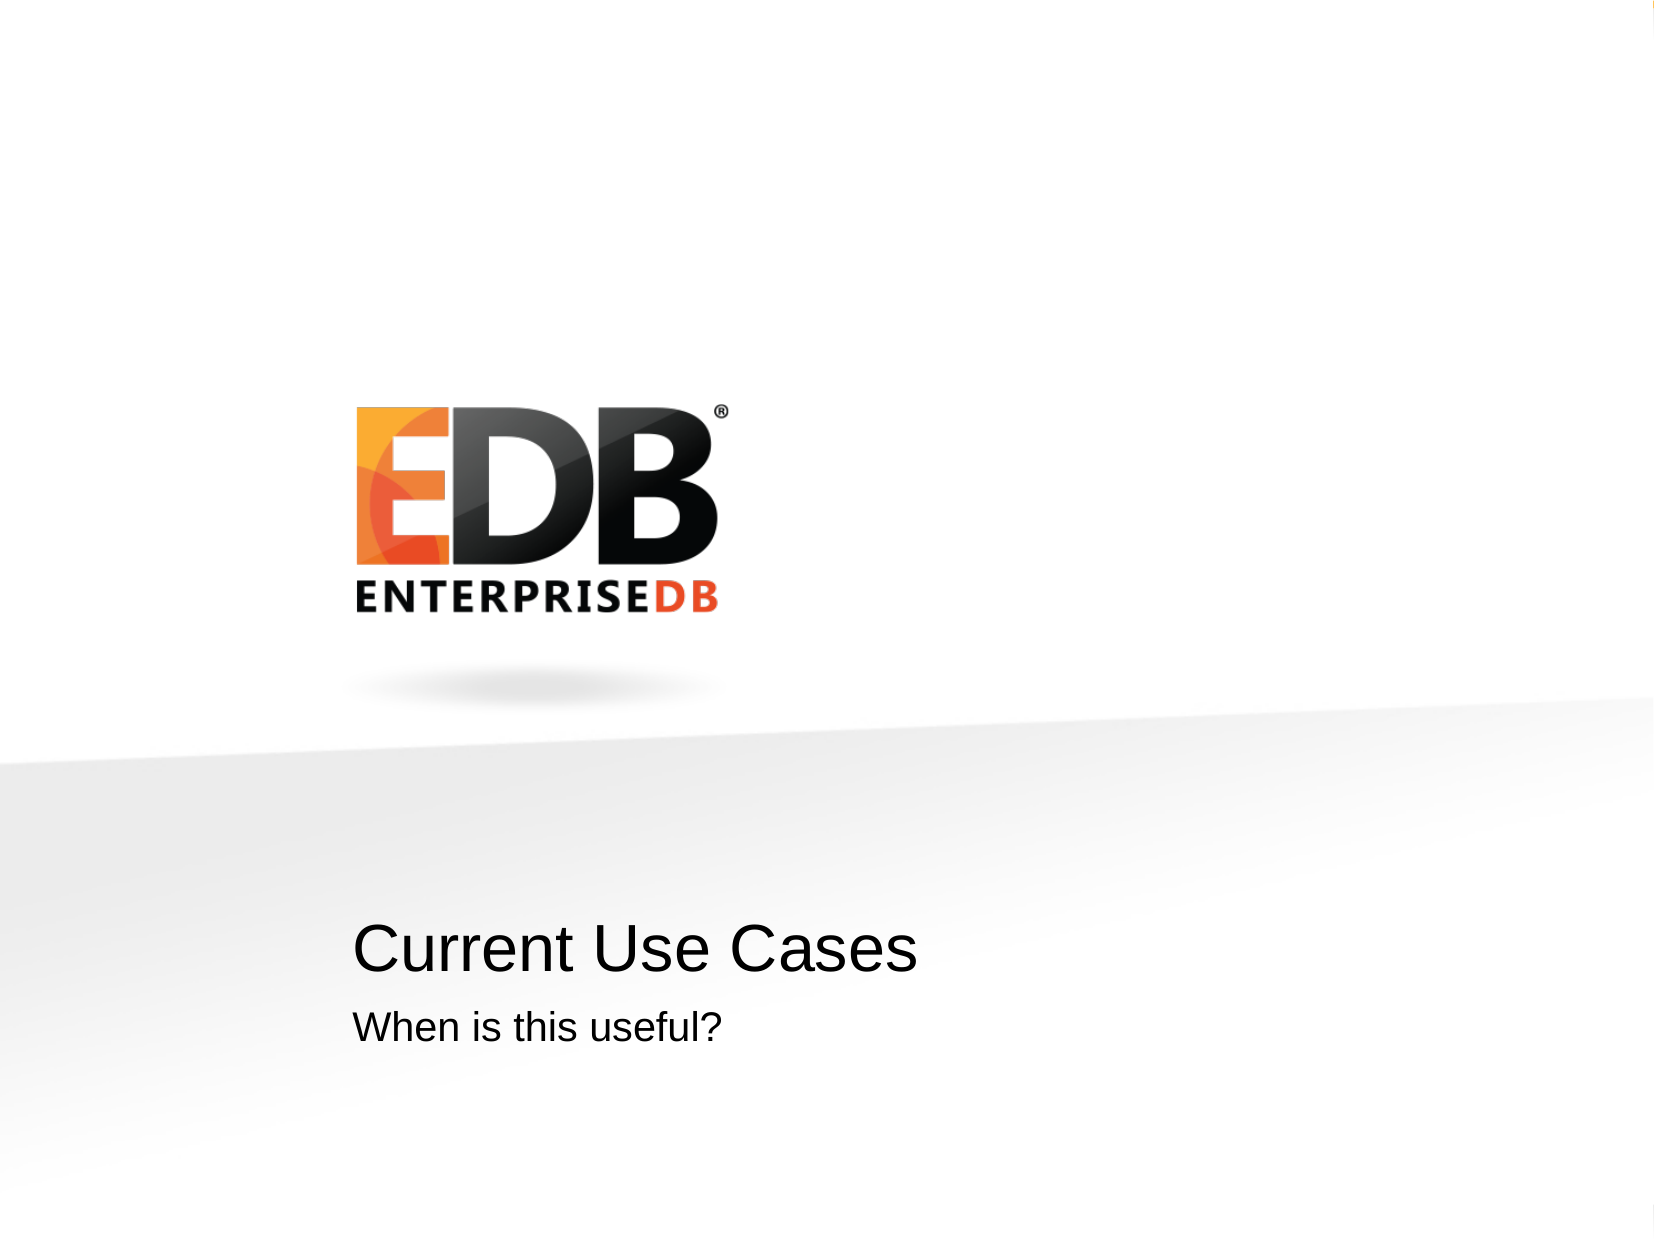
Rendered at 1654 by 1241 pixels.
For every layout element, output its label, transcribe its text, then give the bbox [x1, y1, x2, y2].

picture [0, 0, 1654, 1241]
subtitle When is this useful? [337, 992, 1546, 1083]
title Current Use Cases [337, 826, 1546, 992]
